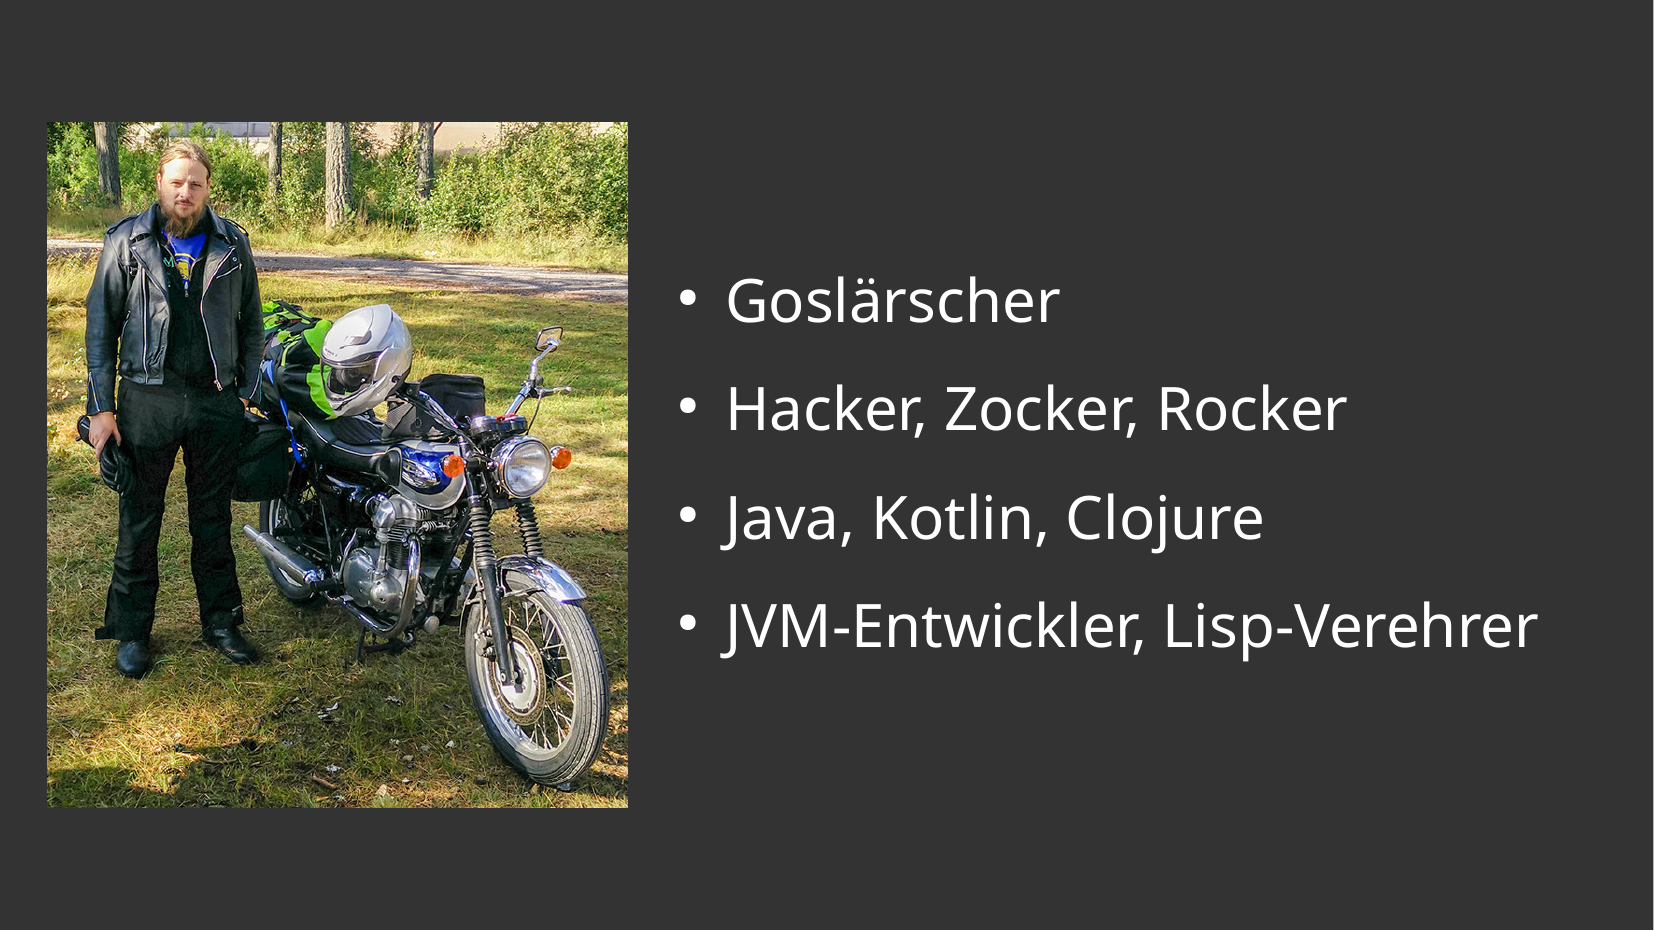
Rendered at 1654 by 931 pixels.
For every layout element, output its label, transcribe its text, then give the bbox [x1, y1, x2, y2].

list Goslärscher Hacker, Zocker, Rocker Java, Kotlin, Clojure JVM-Entwickler, Lisp-Verehrer [661, 258, 1595, 672]
picture [47, 122, 628, 808]
